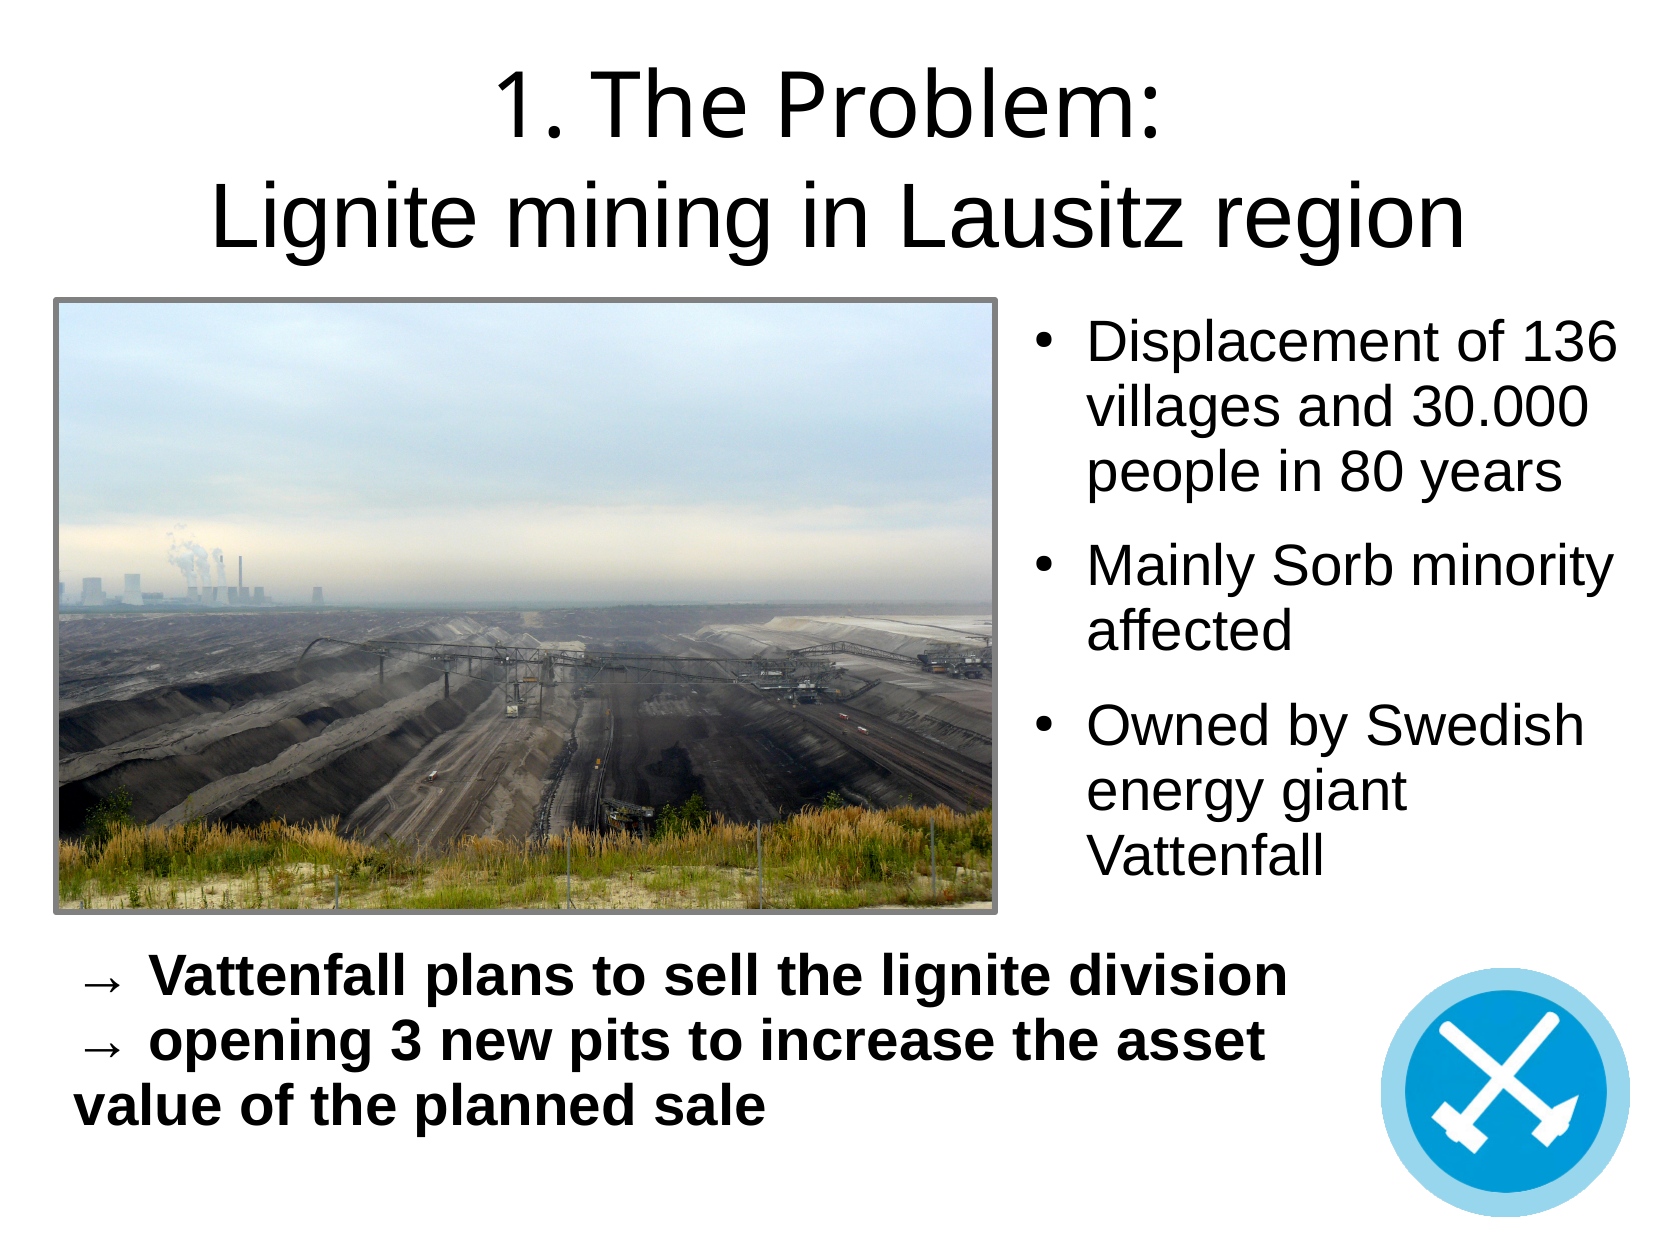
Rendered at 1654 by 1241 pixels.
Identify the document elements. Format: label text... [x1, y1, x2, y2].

picture [1381, 968, 1630, 1217]
text_box → Vattenfall plans to sell the lignite division → opening 3 new pits to increase the asset value of the planned sale [59, 935, 1335, 1151]
title 1. The Problem: Lignite mining in Lausitz region [82, 43, 1571, 263]
list Displacement of 136 villages and 30.000 people in 80 years Mainly Sorb minority affected Owned by Swedish energy giant Vattenfall [1015, 308, 1642, 888]
picture [59, 302, 993, 910]
